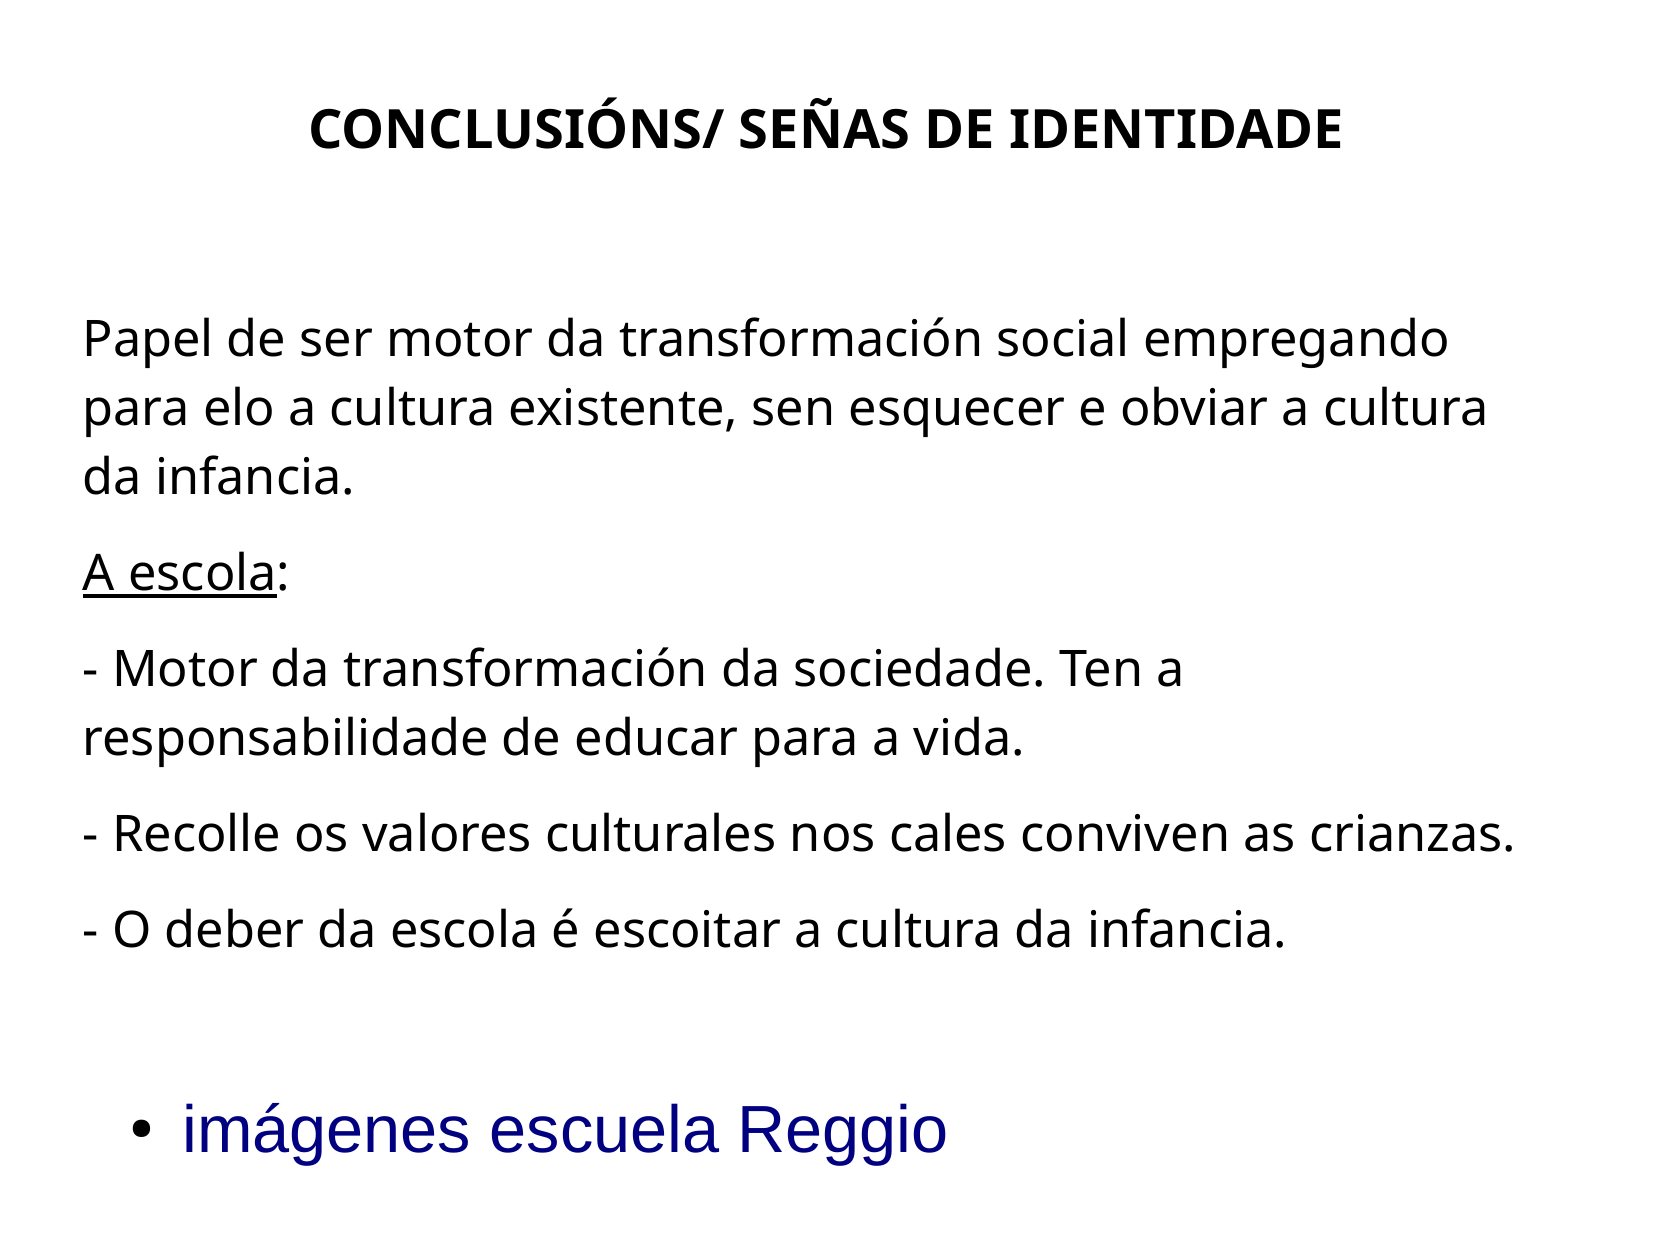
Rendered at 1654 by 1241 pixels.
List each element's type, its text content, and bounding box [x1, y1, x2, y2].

text_box imágenes escuela Reggio [111, 1092, 1359, 1182]
list Papel de ser motor da transformación social empregando para elo a cultura existente, sen esquecer e obviar a cultura da infancia. A escola: - Motor da transformación da sociedade. Ten a responsabilidade de educar para a vida. - Recolle os valores culturales nos cales conviven as crianzas. - O deber da escola é escoitar a cultura da infancia. [82, 206, 1536, 975]
title CONCLUSIÓNS/ SEÑAS DE IDENTIDADE [82, 49, 1571, 207]
